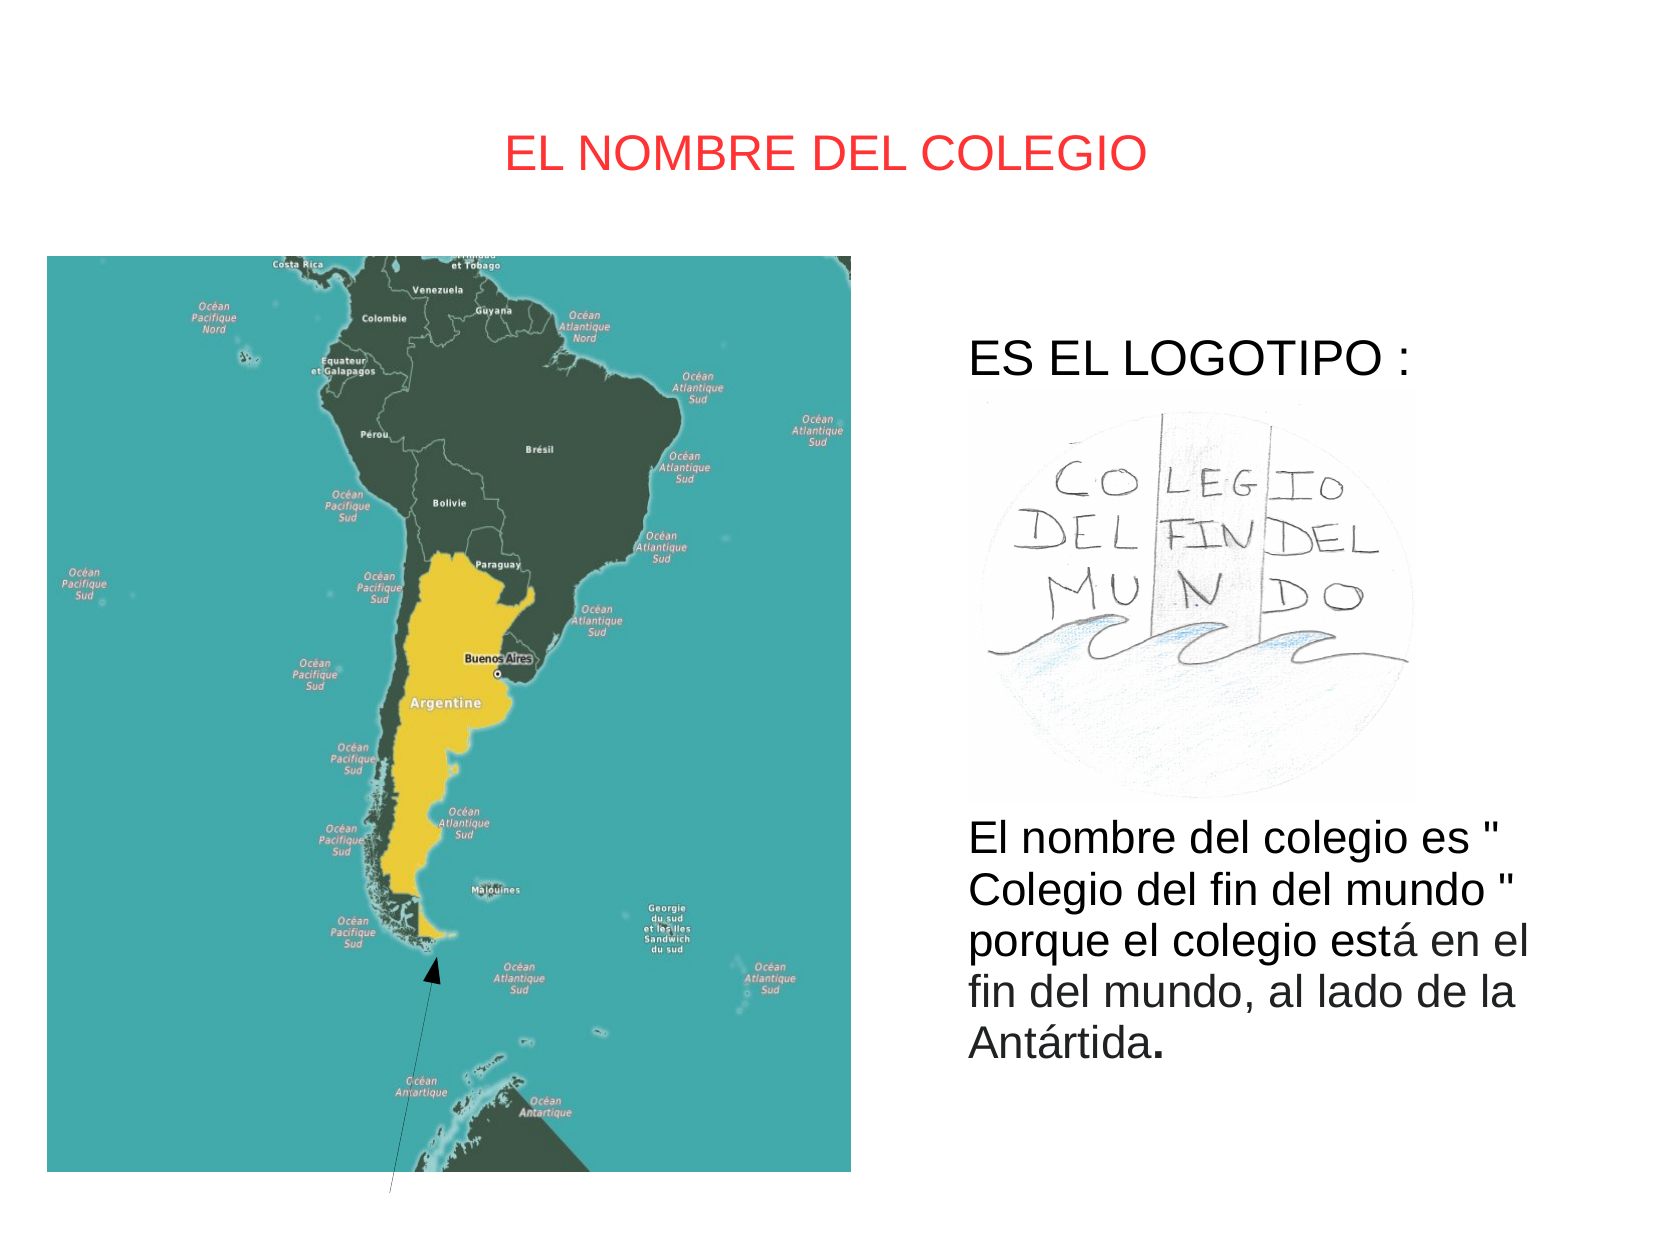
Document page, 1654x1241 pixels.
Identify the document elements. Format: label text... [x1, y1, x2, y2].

picture [968, 390, 1417, 804]
title EL NOMBRE DEL COLEGIO [82, 49, 1571, 257]
list ES EL LOGOTIPO : El nombre del colegio es " Colegio del fin del mundo " porque el colegio está en el fin del mundo, al lado de la Antártida. [897, 188, 1559, 1241]
picture [47, 256, 851, 1172]
